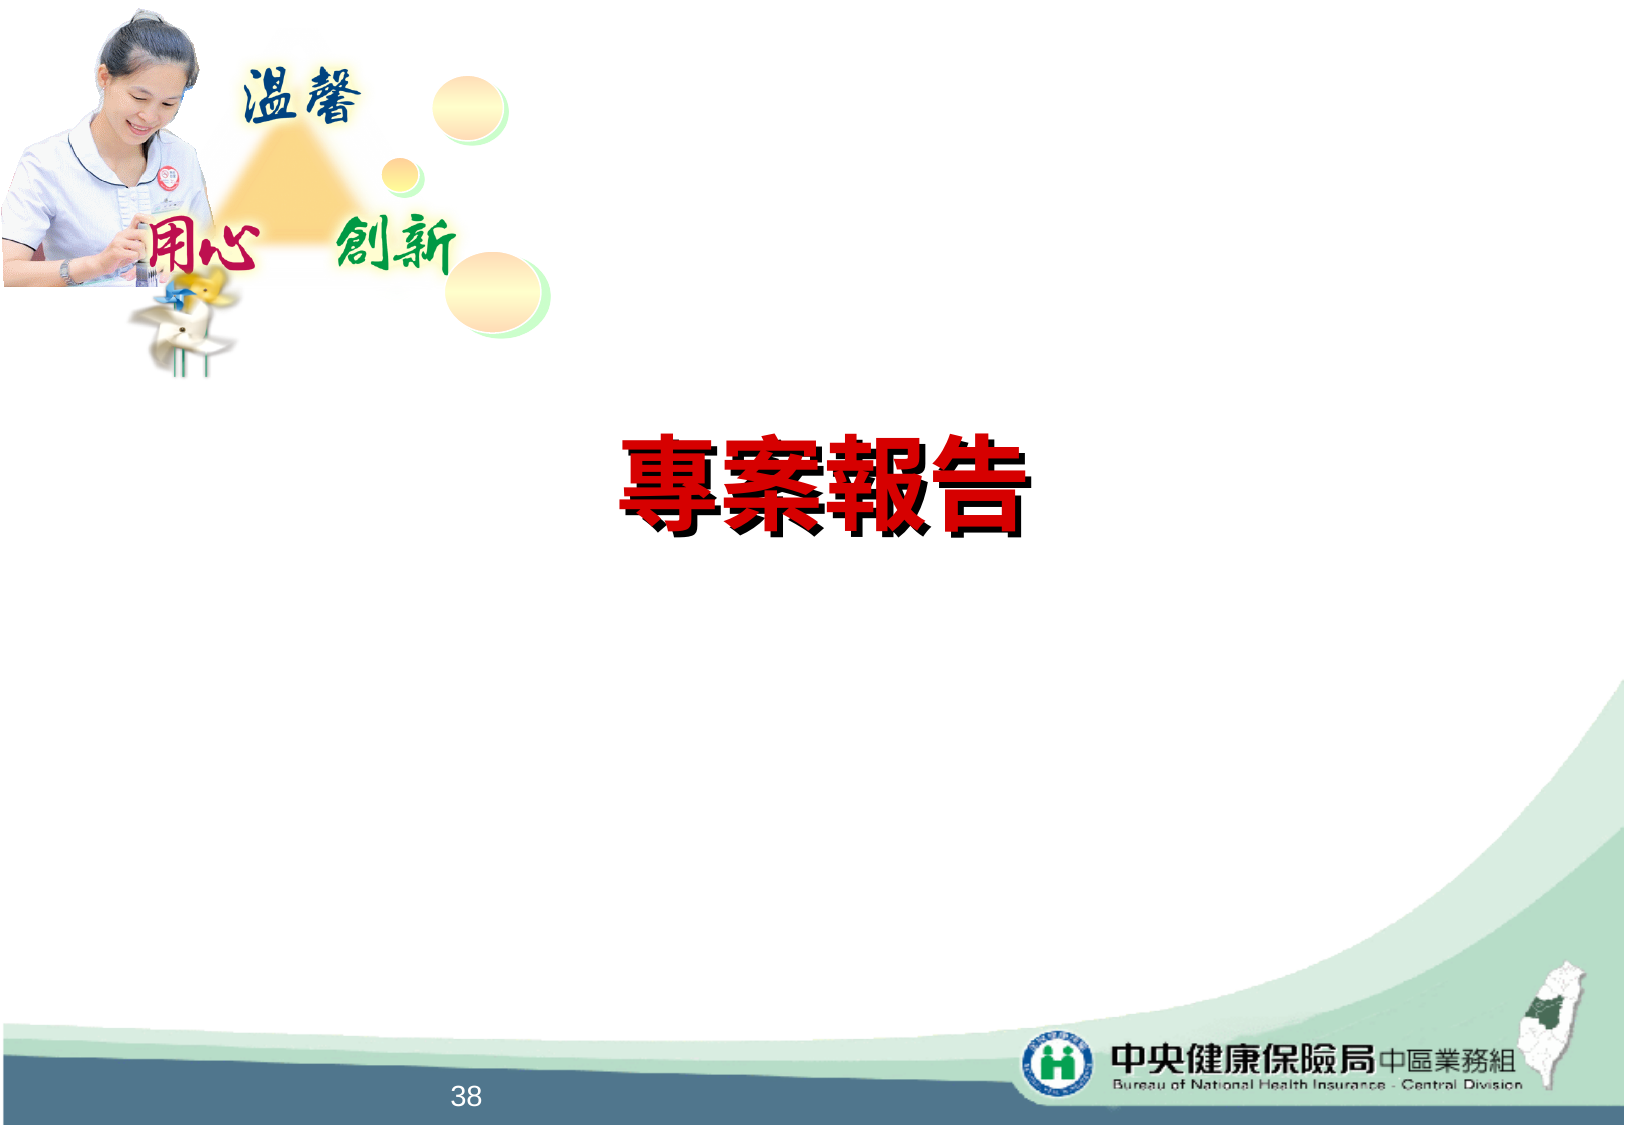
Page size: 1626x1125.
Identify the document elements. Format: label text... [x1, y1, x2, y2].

title 專案報告 [132, 316, 1515, 645]
text_box [435, 1065, 815, 1125]
